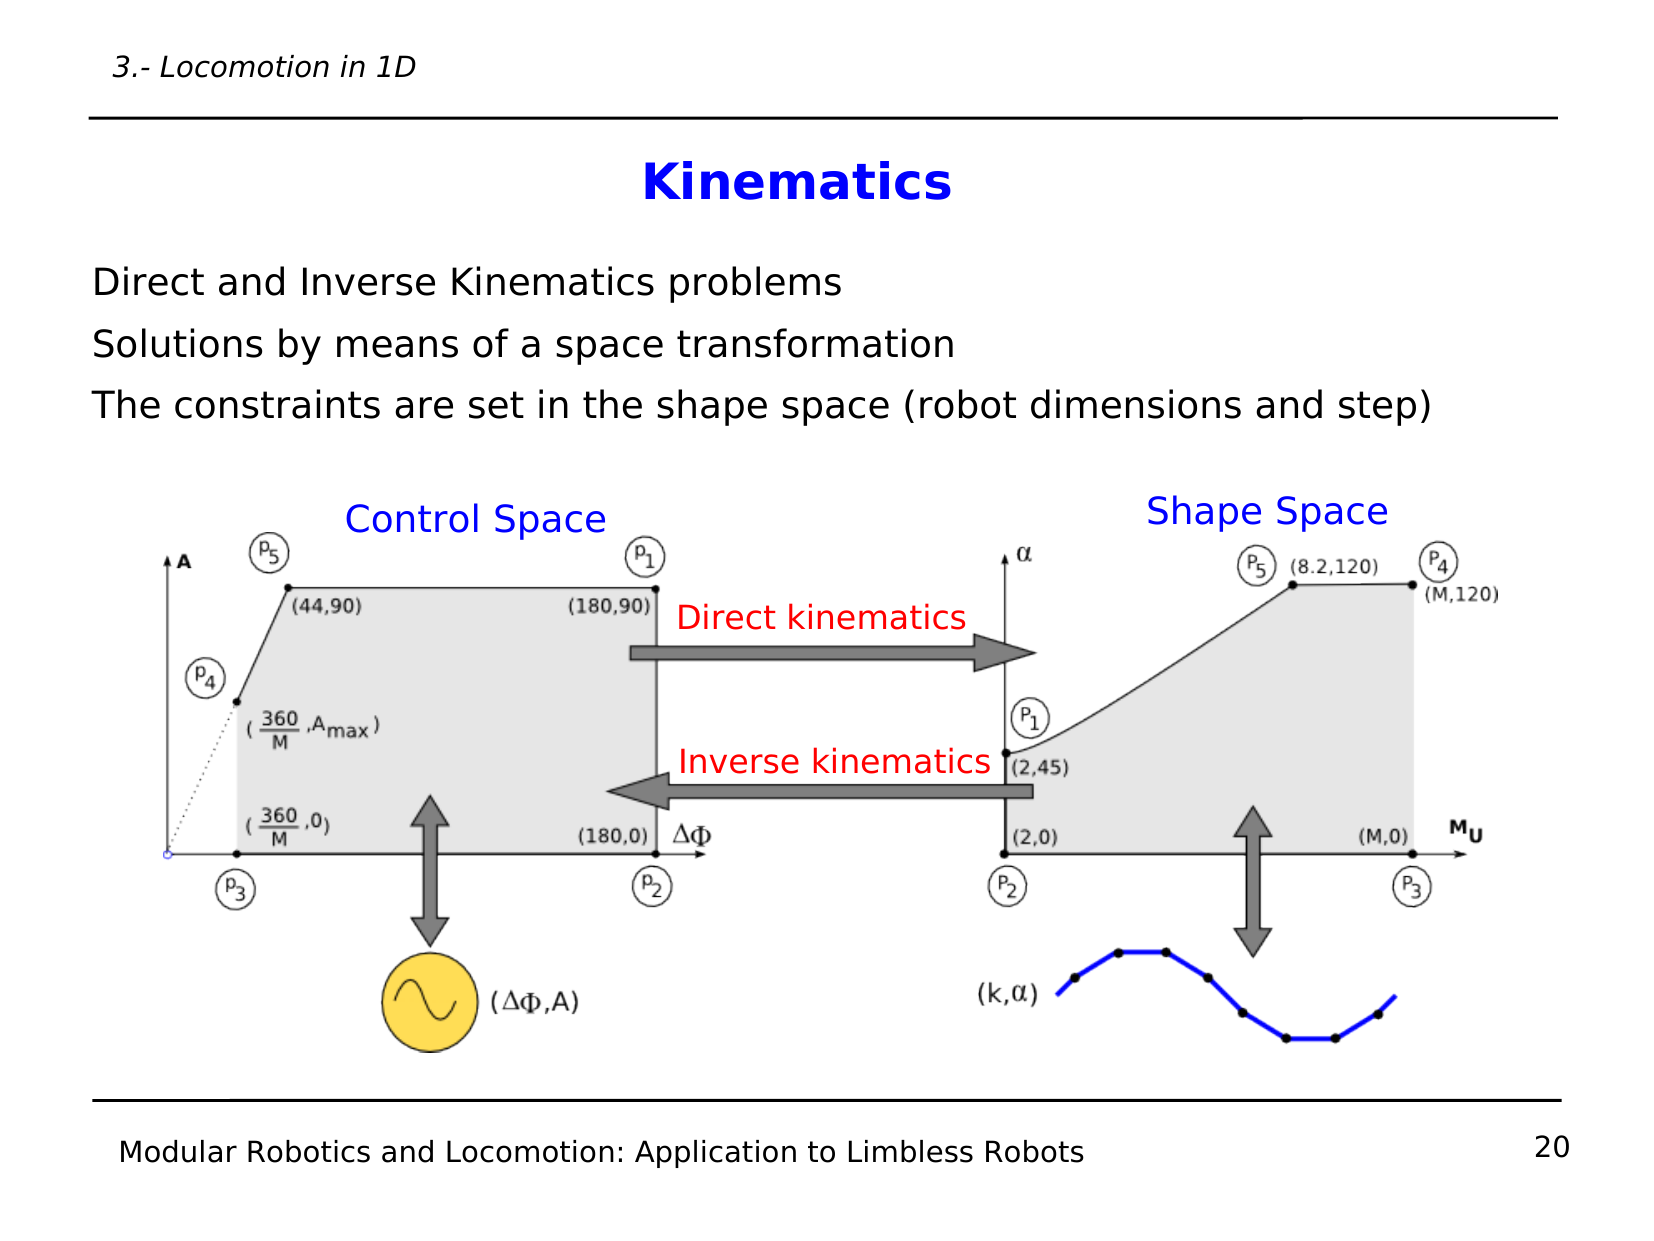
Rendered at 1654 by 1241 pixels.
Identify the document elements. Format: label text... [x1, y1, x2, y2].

text_box Control Space [329, 490, 617, 550]
text_box Inverse kinematics [663, 735, 1001, 789]
text_box Direct and Inverse Kinematics problems Solutions by means of a space transformation The constraints are set in the shape space (robot dimensions and step) [65, 253, 1435, 435]
picture [163, 532, 1498, 1053]
text_box 3.- Locomotion in 1D [97, 42, 433, 93]
text_box Direct kinematics [661, 591, 977, 645]
text_box Kinematics [626, 145, 962, 220]
text_box Shape Space [1131, 482, 1400, 541]
text_box Modular Robotics and Locomotion: Application to Limbless Robots [103, 1128, 1101, 1178]
